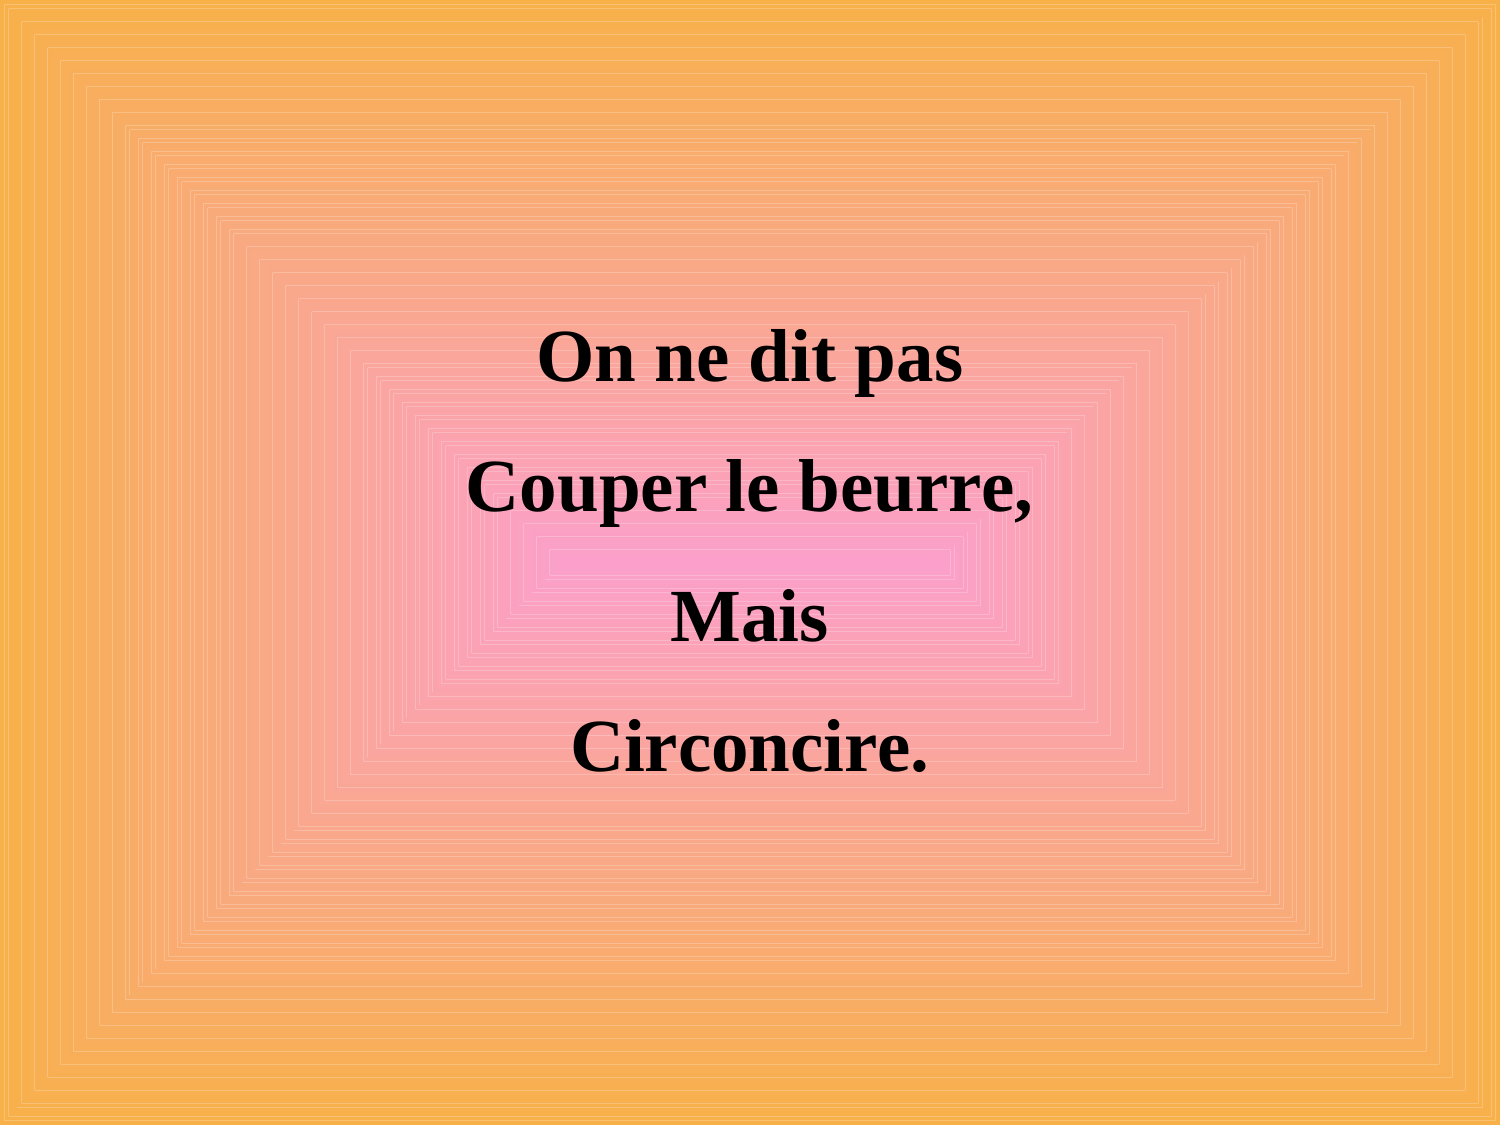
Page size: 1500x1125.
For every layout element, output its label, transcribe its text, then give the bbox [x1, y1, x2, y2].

text_box On ne dit pas Couper le beurre, Mais Circoncire. [450, 307, 1049, 796]
